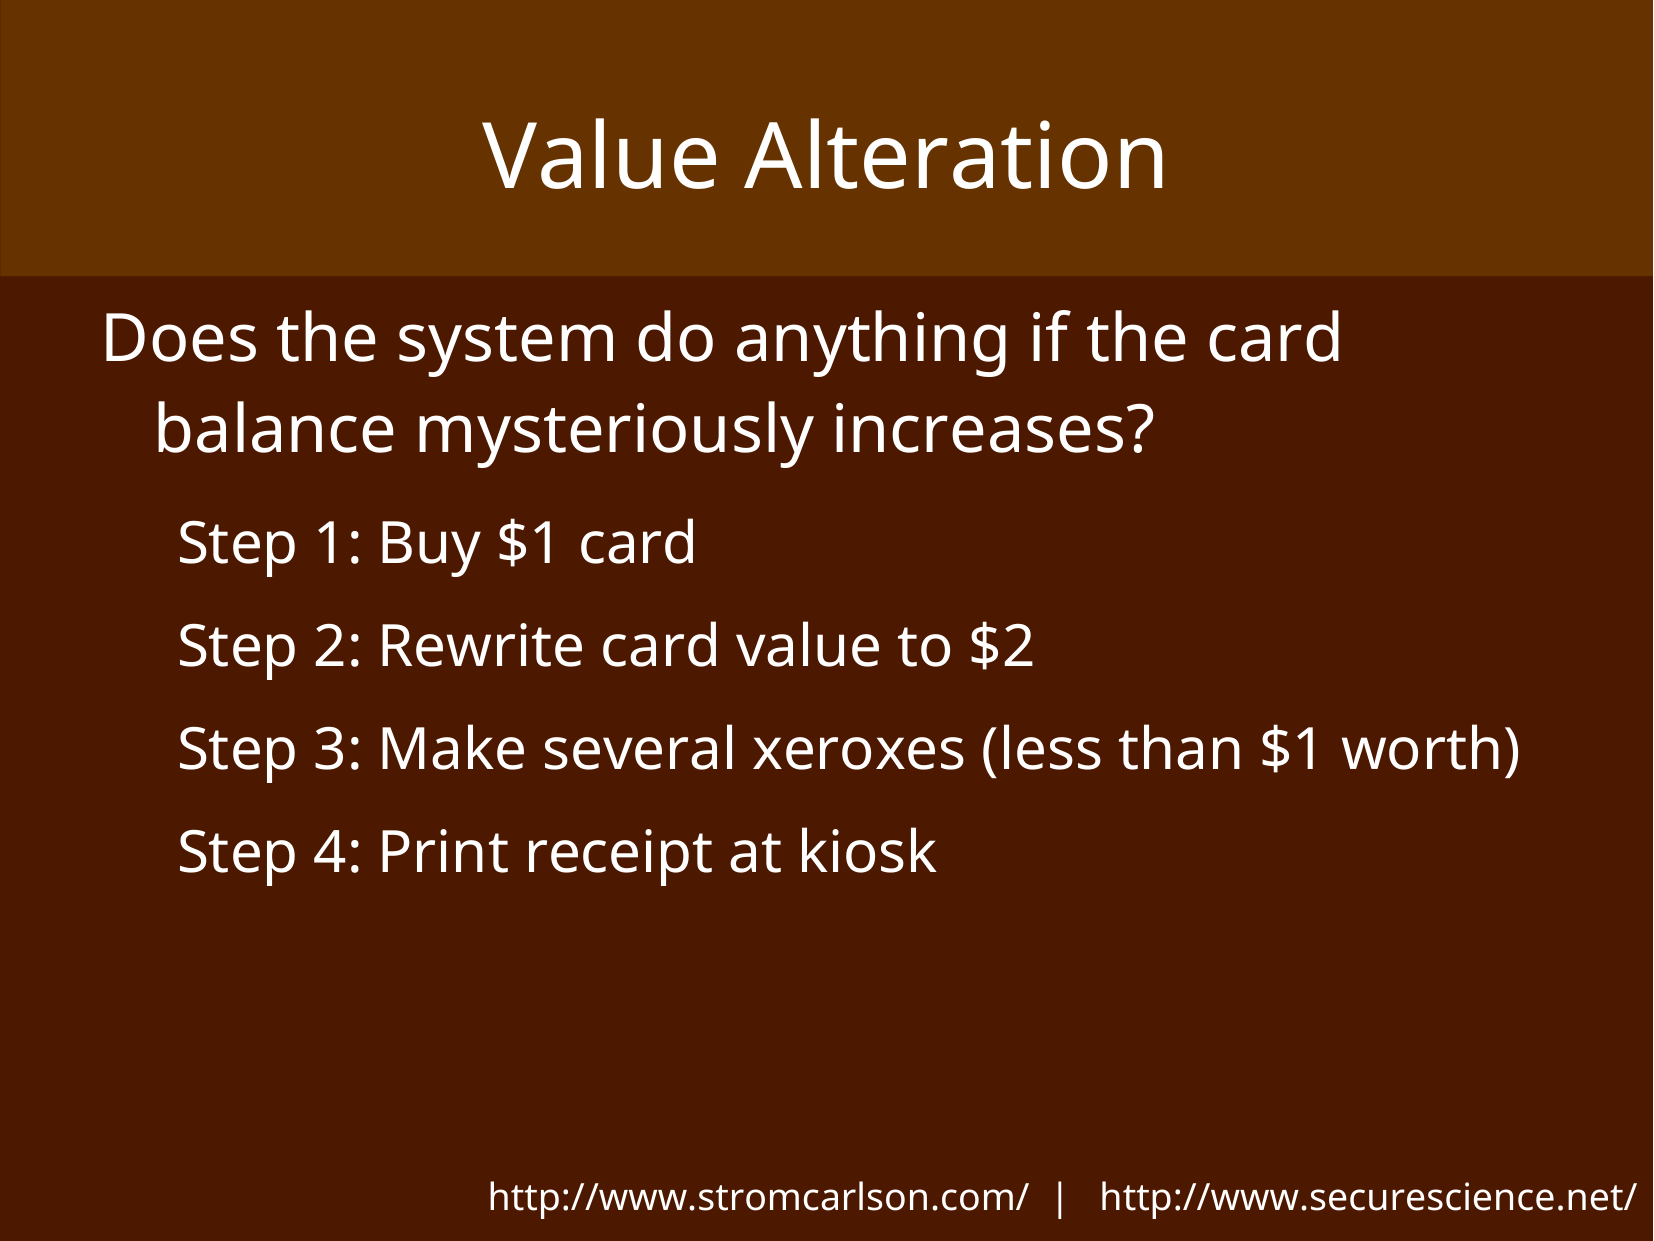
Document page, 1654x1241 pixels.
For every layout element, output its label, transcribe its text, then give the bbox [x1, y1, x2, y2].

list Does the system do anything if the card balance mysteriously increases? Step 1: Buy $1 card Step 2: Rewrite card value to $2 Step 3: Make several xeroxes (less than $1 worth) Step 4: Print receipt at kiosk [82, 290, 1571, 1109]
title Value Alteration [82, 49, 1571, 257]
